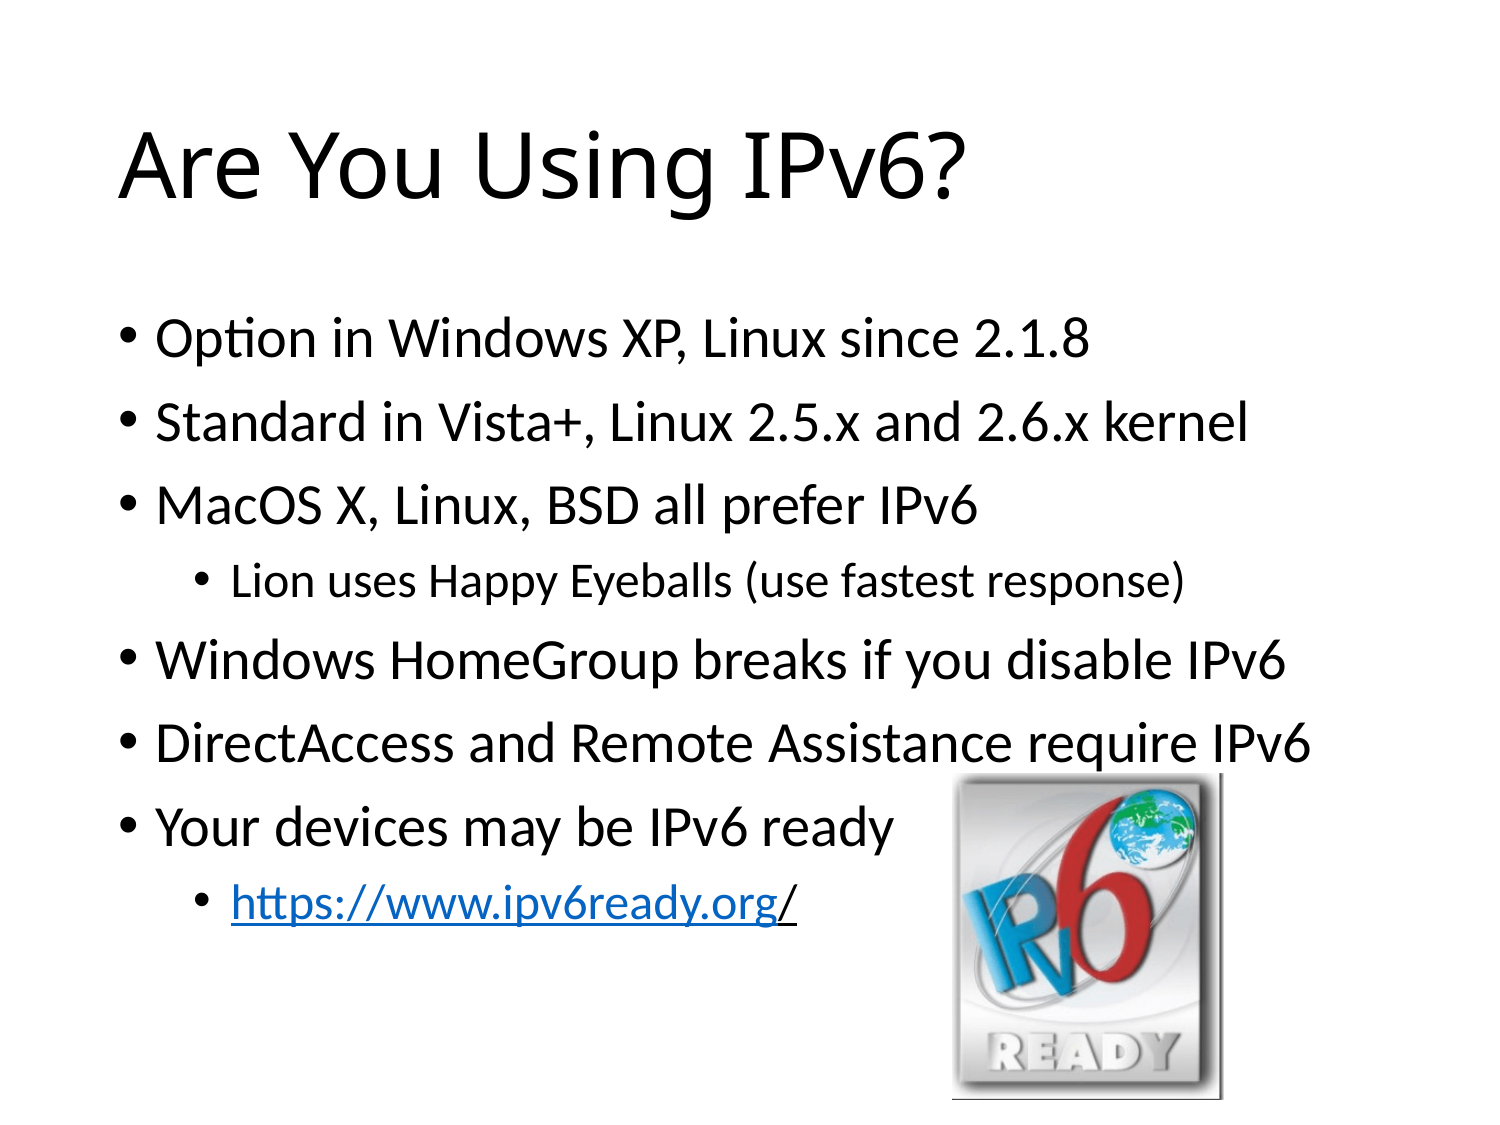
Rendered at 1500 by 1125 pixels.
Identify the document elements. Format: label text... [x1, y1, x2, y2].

list Option in Windows XP, Linux since 2.1.8 Standard in Vista+, Linux 2.5.x and 2.6.x kernel MacOS X, Linux, BSD all prefer IPv6 Lion uses Happy Eyeballs (use fastest response) Windows HomeGroup breaks if you disable IPv6 DirectAccess and Remote Assistance require IPv6 Your devices may be IPv6 ready https://www.ipv6ready.org/ [103, 299, 1397, 1014]
picture [952, 773, 1225, 1100]
title Are You Using IPv6? [103, 59, 1397, 278]
